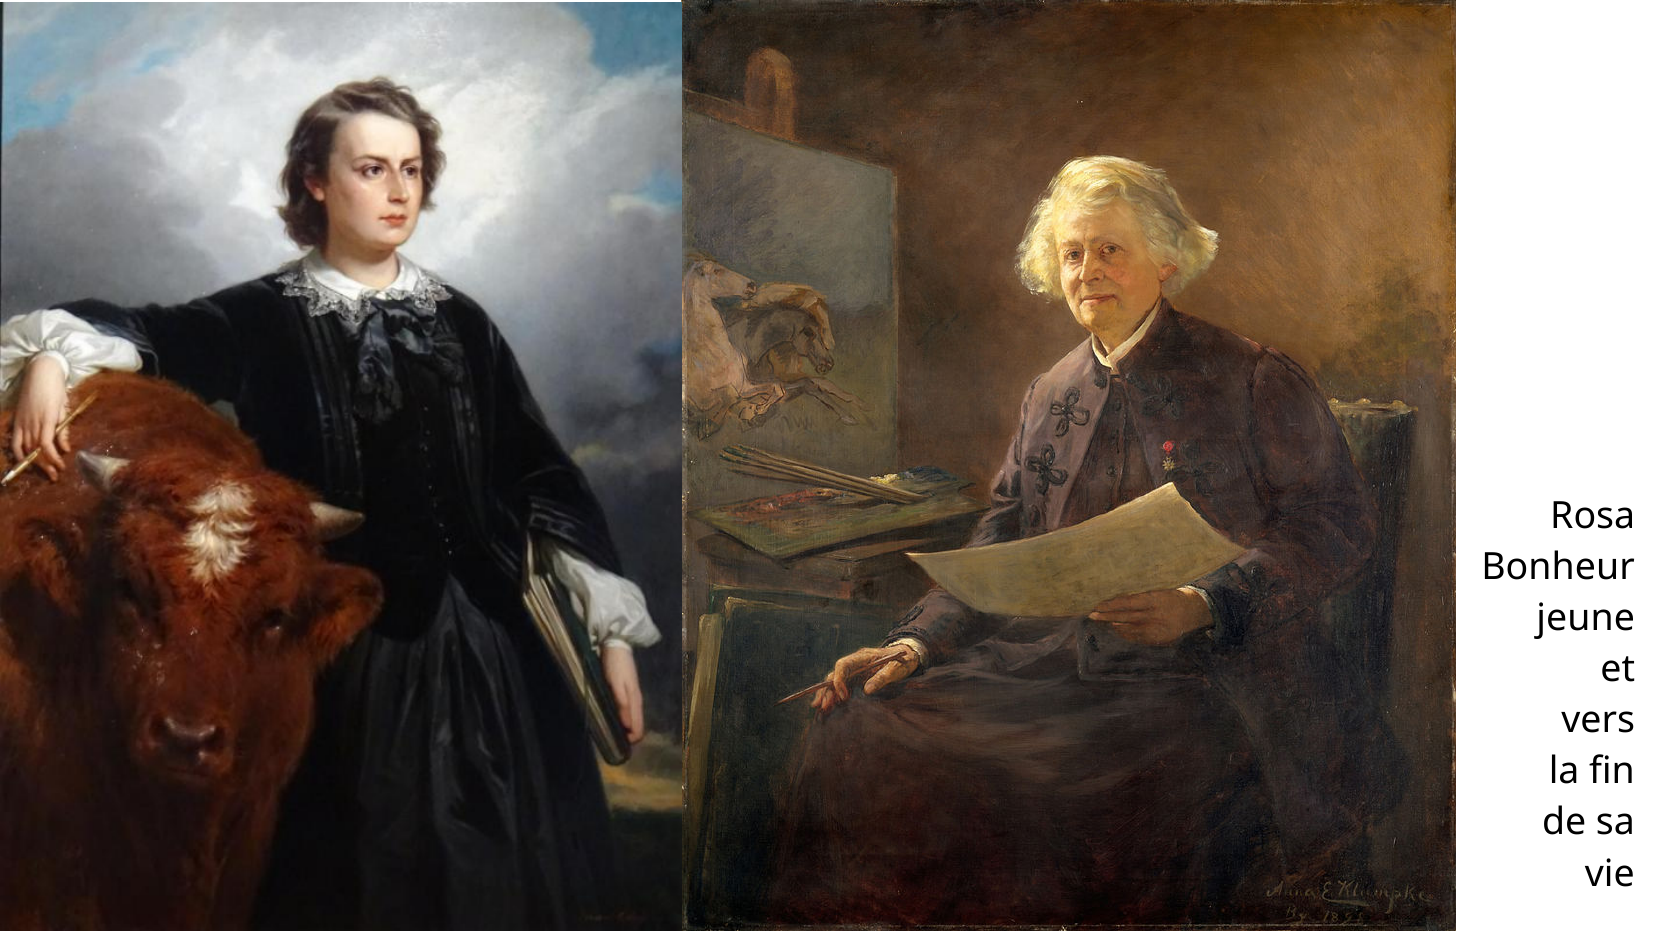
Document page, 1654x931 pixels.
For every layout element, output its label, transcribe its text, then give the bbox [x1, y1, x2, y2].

text_box Rosa Bonheur jeune et vers la fin de sa vie [1466, 481, 1648, 857]
picture [0, 0, 1456, 931]
